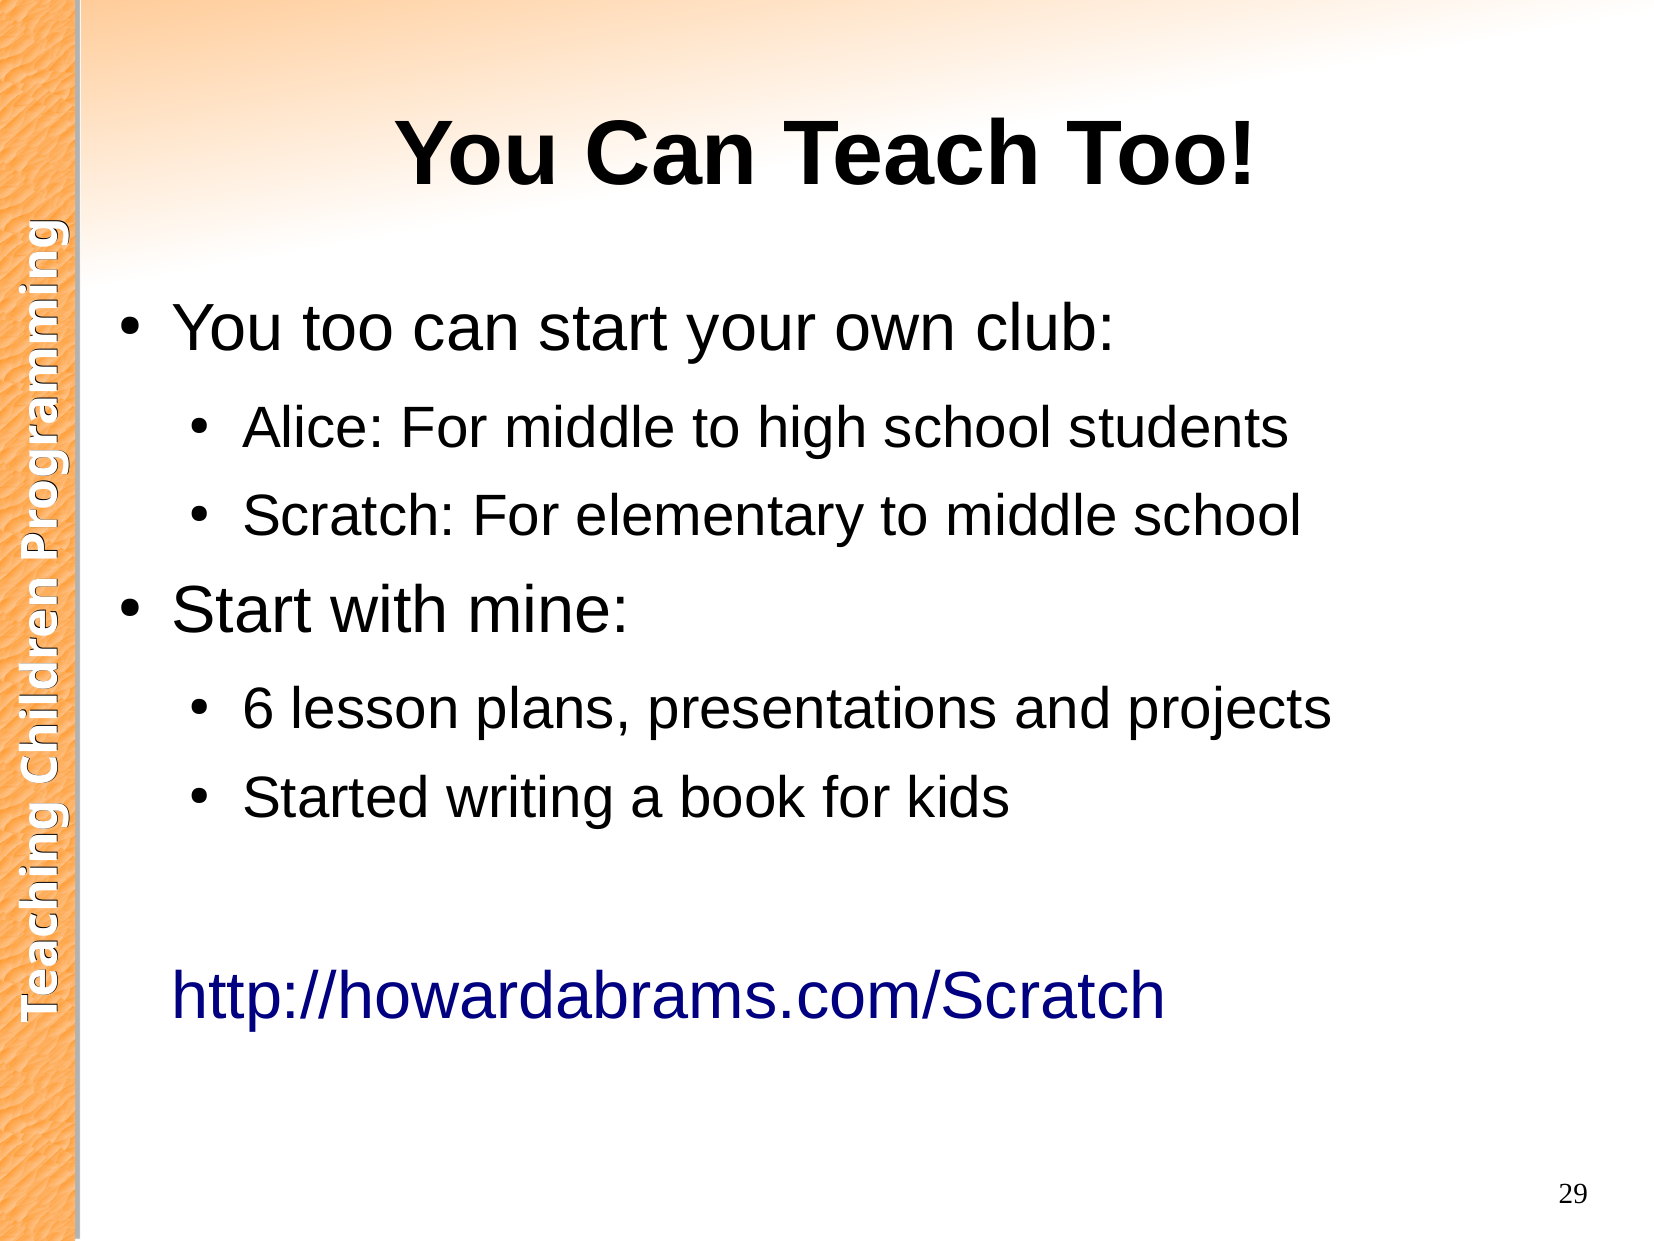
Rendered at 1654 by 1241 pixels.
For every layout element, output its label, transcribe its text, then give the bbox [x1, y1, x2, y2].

title You Can Teach Too! [82, 56, 1571, 250]
list You too can start your own club: Alice: For middle to high school students Scratch: For elementary to middle school Start with mine: 6 lesson plans, presentations and projects Started writing a book for kids http://howardabrams.com/Scratch [100, 290, 1588, 1095]
picture [0, 0, 75, 1241]
